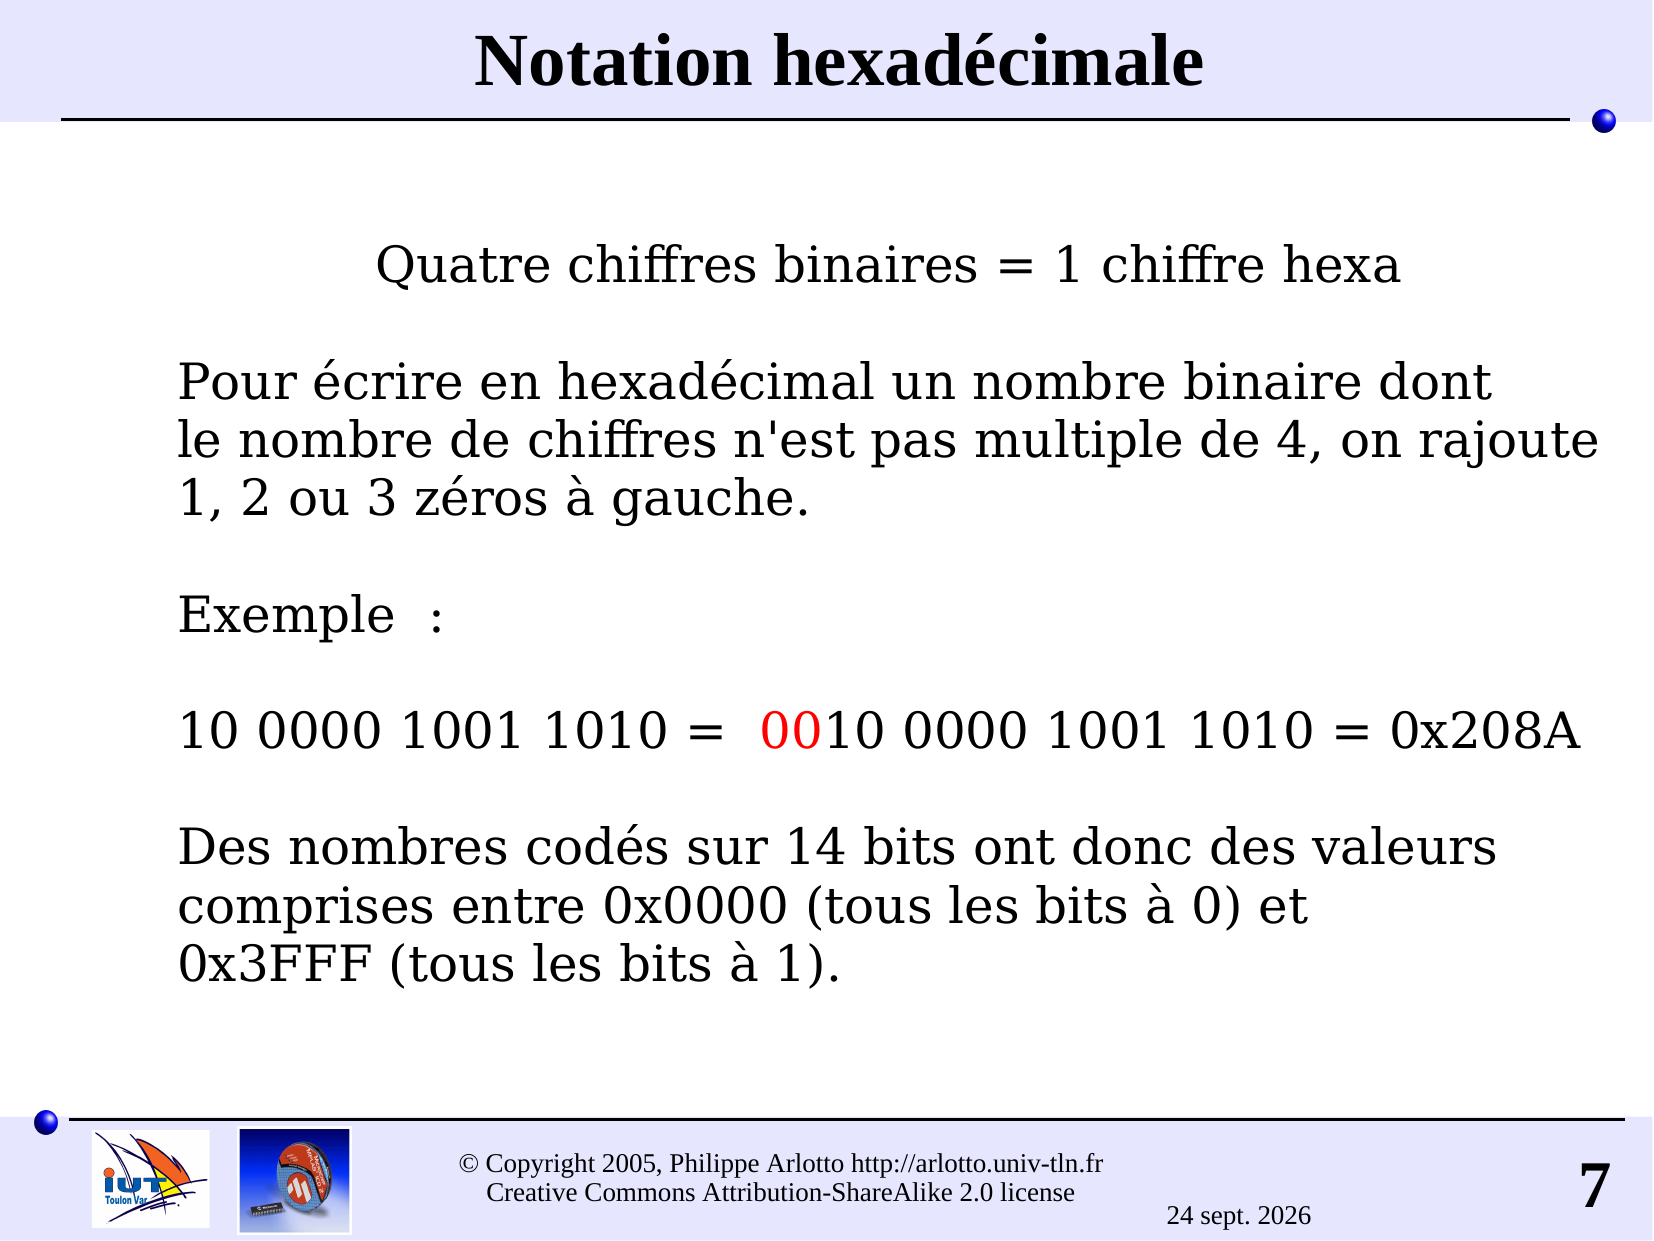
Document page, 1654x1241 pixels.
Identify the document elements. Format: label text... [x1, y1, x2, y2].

title Notation hexadécimale [95, 14, 1585, 107]
text_box Quatre chiffres binaires = 1 chiffre hexa Pour écrire en hexadécimal un nombre binaire dont le nombre de chiffres n'est pas multiple de 4, on rajoute 1, 2 ou 3 zéros à gauche. Exemple : 10 0000 1001 1010 = 0010 0000 1001 1010 = 0x208A Des nombres codés sur 14 bits ont donc des valeurs comprises entre 0x0000 (tous les bits à 0) et 0x3FFF (tous les bits à 1). [177, 236, 1603, 1168]
picture [237, 1168, 352, 1235]
